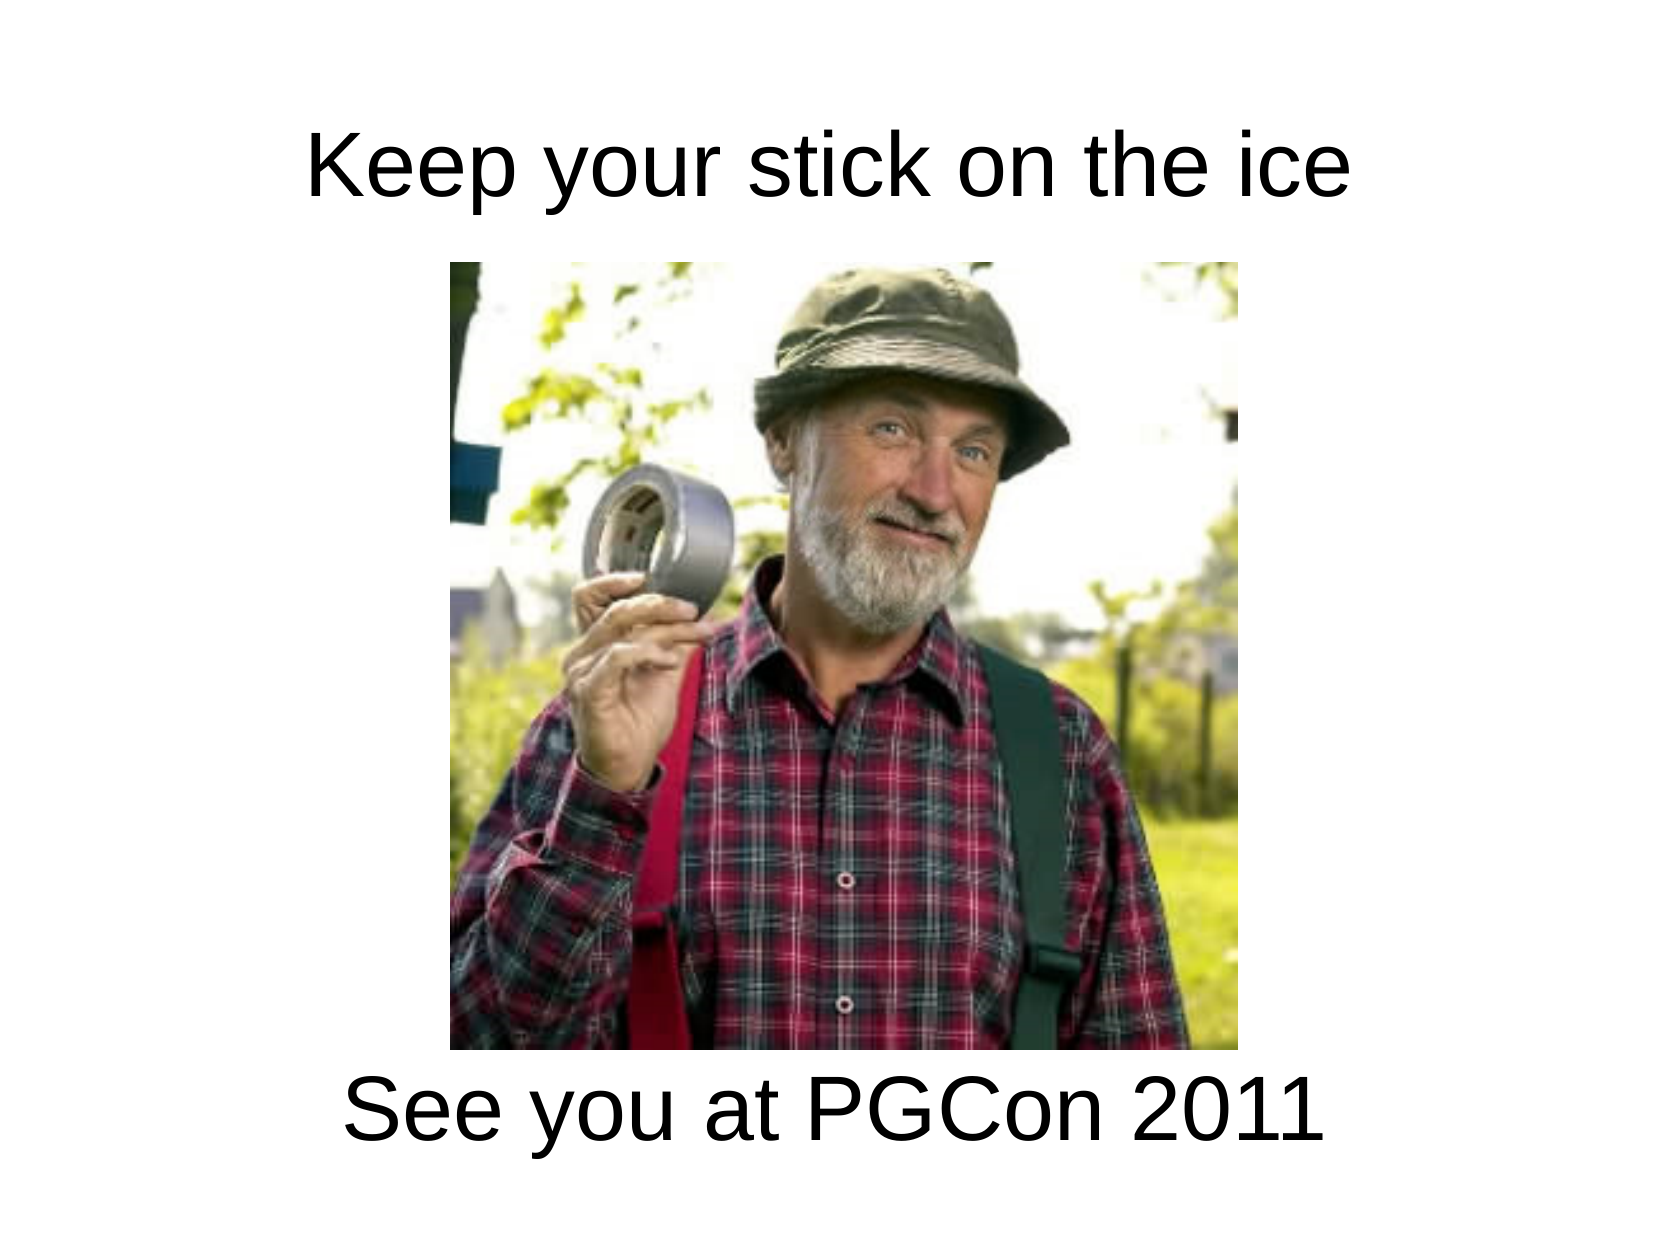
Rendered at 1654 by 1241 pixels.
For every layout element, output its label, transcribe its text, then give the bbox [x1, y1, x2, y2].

title Keep your stick on the ice [144, 69, 1515, 262]
title See you at PGCon 2011 [150, 1012, 1521, 1205]
picture [450, 262, 1238, 1012]
